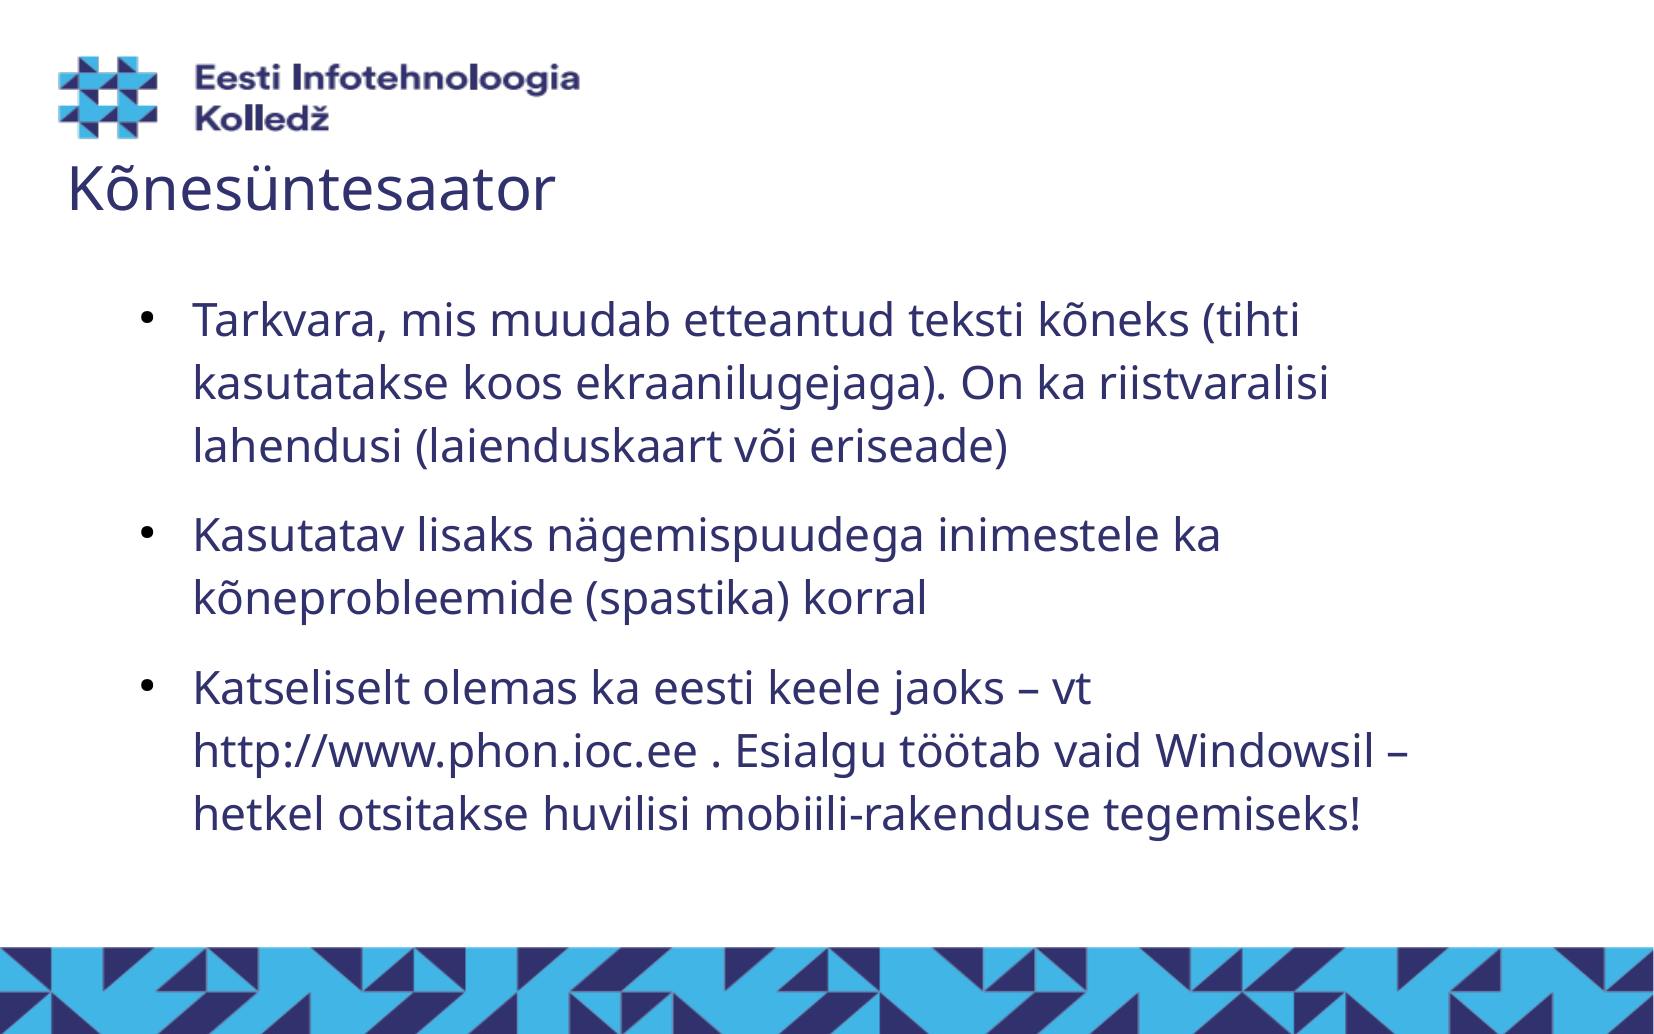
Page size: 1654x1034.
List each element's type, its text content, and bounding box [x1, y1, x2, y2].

list Tarkvara, mis muudab etteantud teksti kõneks (tihti kasutatakse koos ekraanilugejaga). On ka riistvaralisi lahendusi (laienduskaart või eriseade) Kasutatav lisaks nägemispuudega inimestele ka kõneprobleemide (spastika) korral Katseliselt olemas ka eesti keele jaoks – vt http://www.phon.ioc.ee . Esialgu töötab vaid Windowsil – hetkel otsitakse huvilisi mobiili-rakenduse tegemiseks! [121, 287, 1533, 998]
title Kõnesüntesaator [66, 100, 1203, 274]
